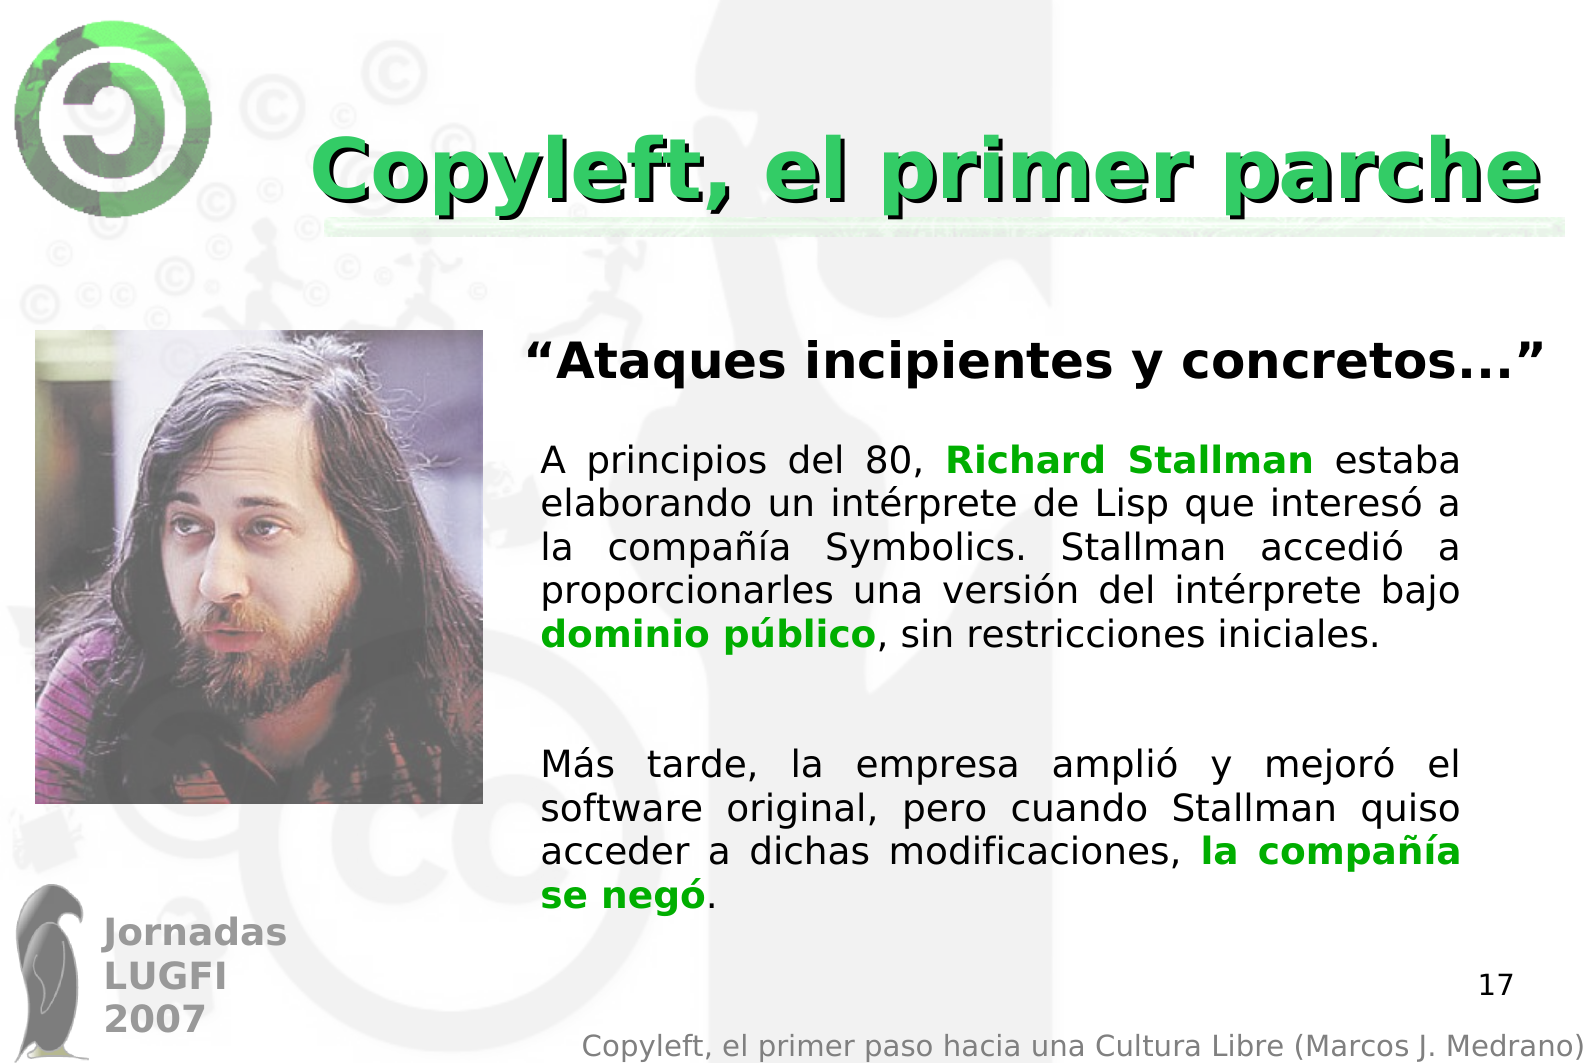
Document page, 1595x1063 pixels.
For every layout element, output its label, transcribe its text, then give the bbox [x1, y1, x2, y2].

text_box A principios del 80, Richard Stallman estaba elaborando un intérprete de Lisp que interesó a la compañía Symbolics. Stallman accedió a proporcionarles una versión del intérprete bajo dominio público, sin restricciones iniciales. Más tarde, la empresa amplió y mejoró el software original, pero cuando Stallman quiso acceder a dichas modificaciones, la compañía se negó. [525, 431, 1477, 925]
text_box “Ataques incipientes y concretos...” [508, 324, 1595, 398]
text_box Copyleft, el primer parche [295, 114, 1589, 233]
picture [35, 330, 483, 804]
